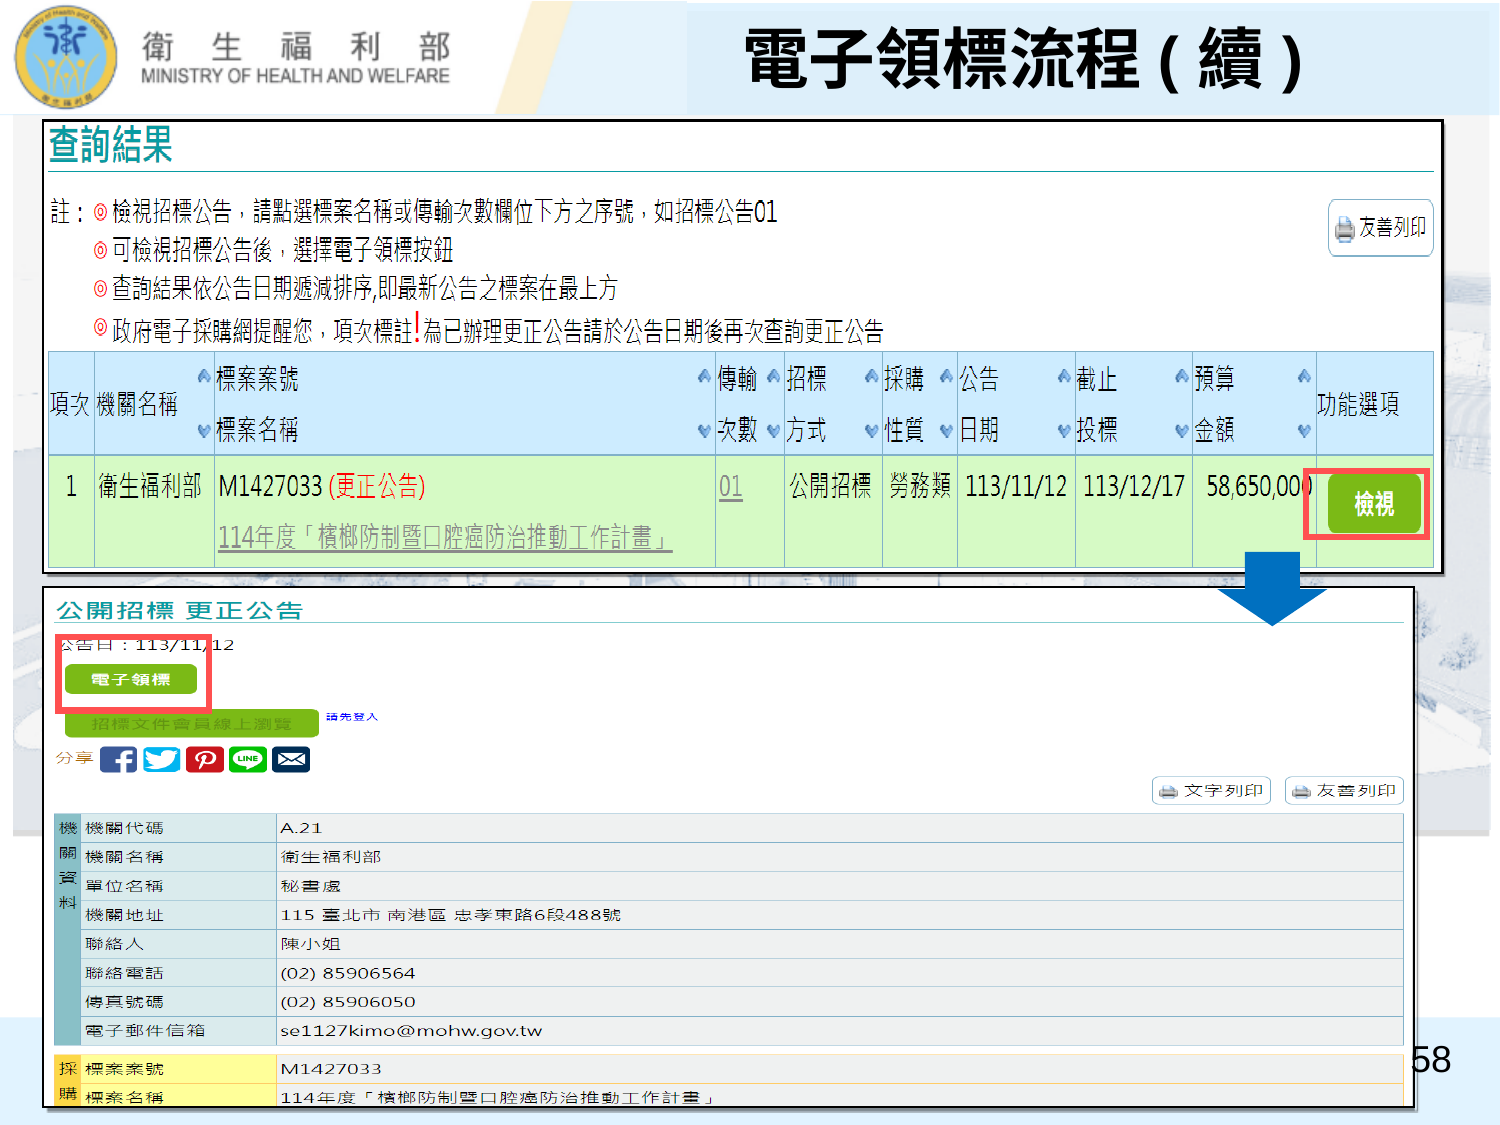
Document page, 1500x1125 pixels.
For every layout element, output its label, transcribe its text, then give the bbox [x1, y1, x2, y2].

picture [43, 121, 1442, 572]
text_box 58 [1395, 1027, 1488, 1088]
picture [43, 588, 1413, 1107]
text_box 電子領標流程(續) [571, 9, 1474, 105]
text_box [1217, 551, 1328, 627]
